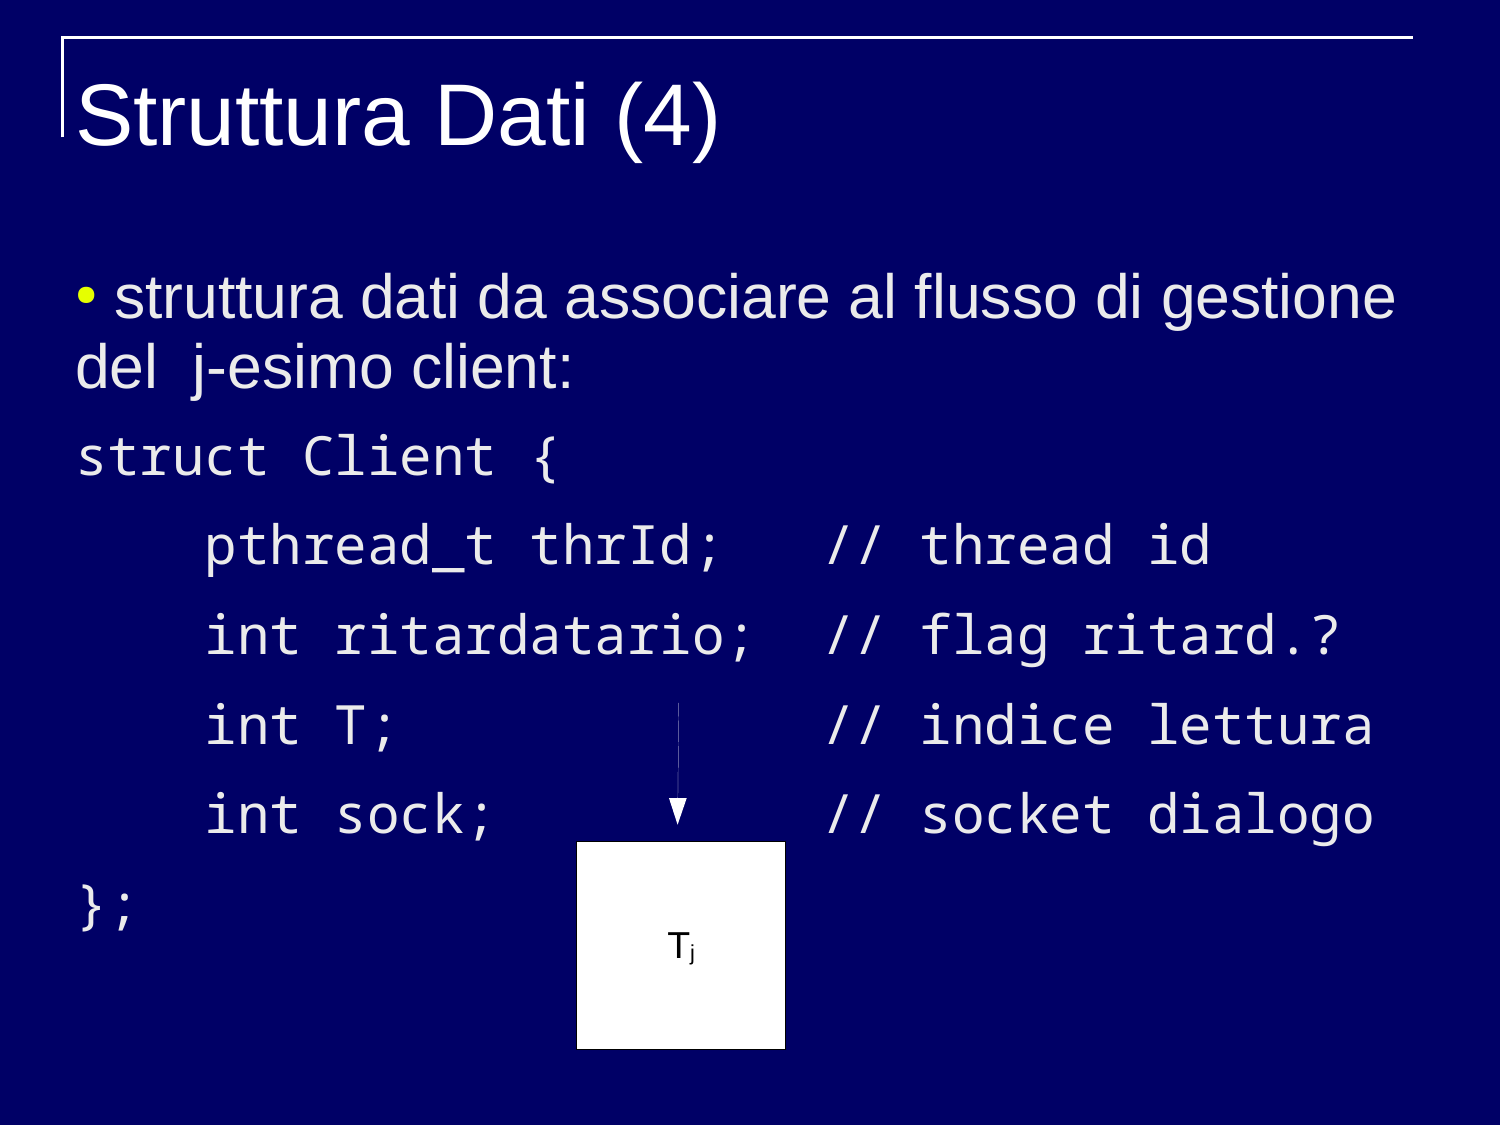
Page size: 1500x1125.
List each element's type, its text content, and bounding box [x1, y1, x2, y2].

list struttura dati da associare al flusso di gestione del j-esimo client: struct Client { pthread_t thrId; // thread id int ritardatario; // flag ritard.? int T; // indice lettura int sock; // socket dialogo }; [75, 262, 1426, 991]
title Struttura Dati (4) [75, 52, 1426, 178]
text_box Tj [576, 841, 786, 1050]
